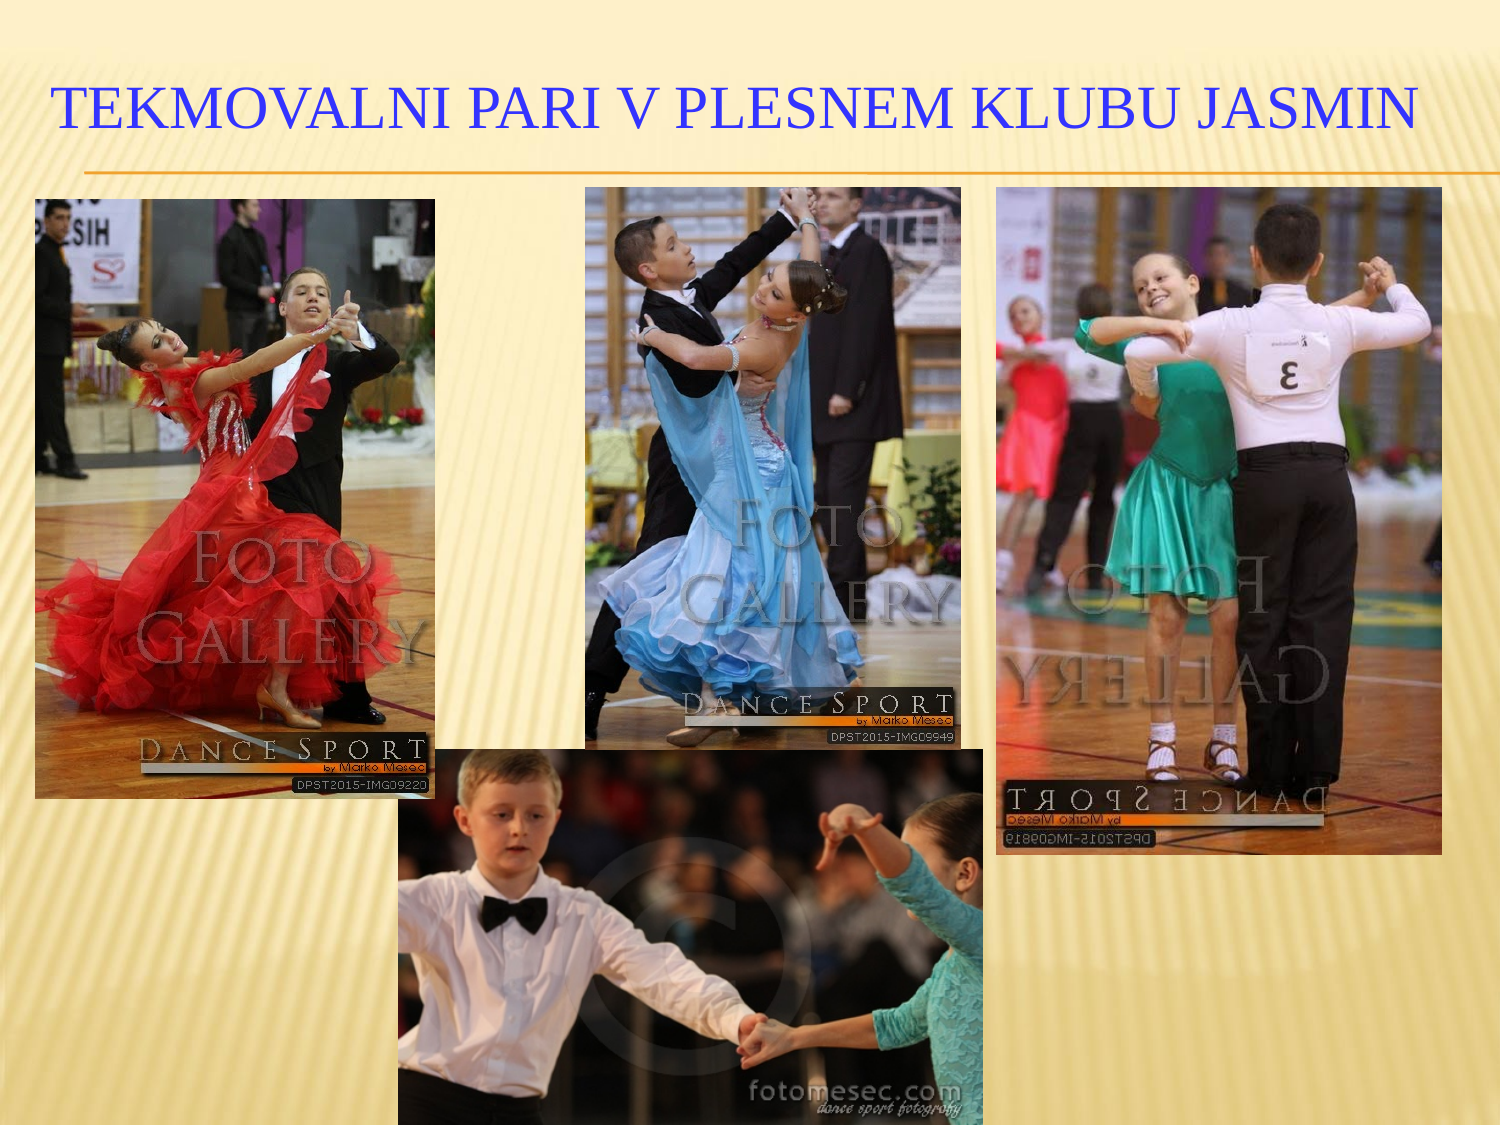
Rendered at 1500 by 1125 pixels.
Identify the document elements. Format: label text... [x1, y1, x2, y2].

picture [0, 0, 1500, 1125]
title Tekmovalni Pari v plesnem klubu jasmin [35, 35, 1461, 173]
